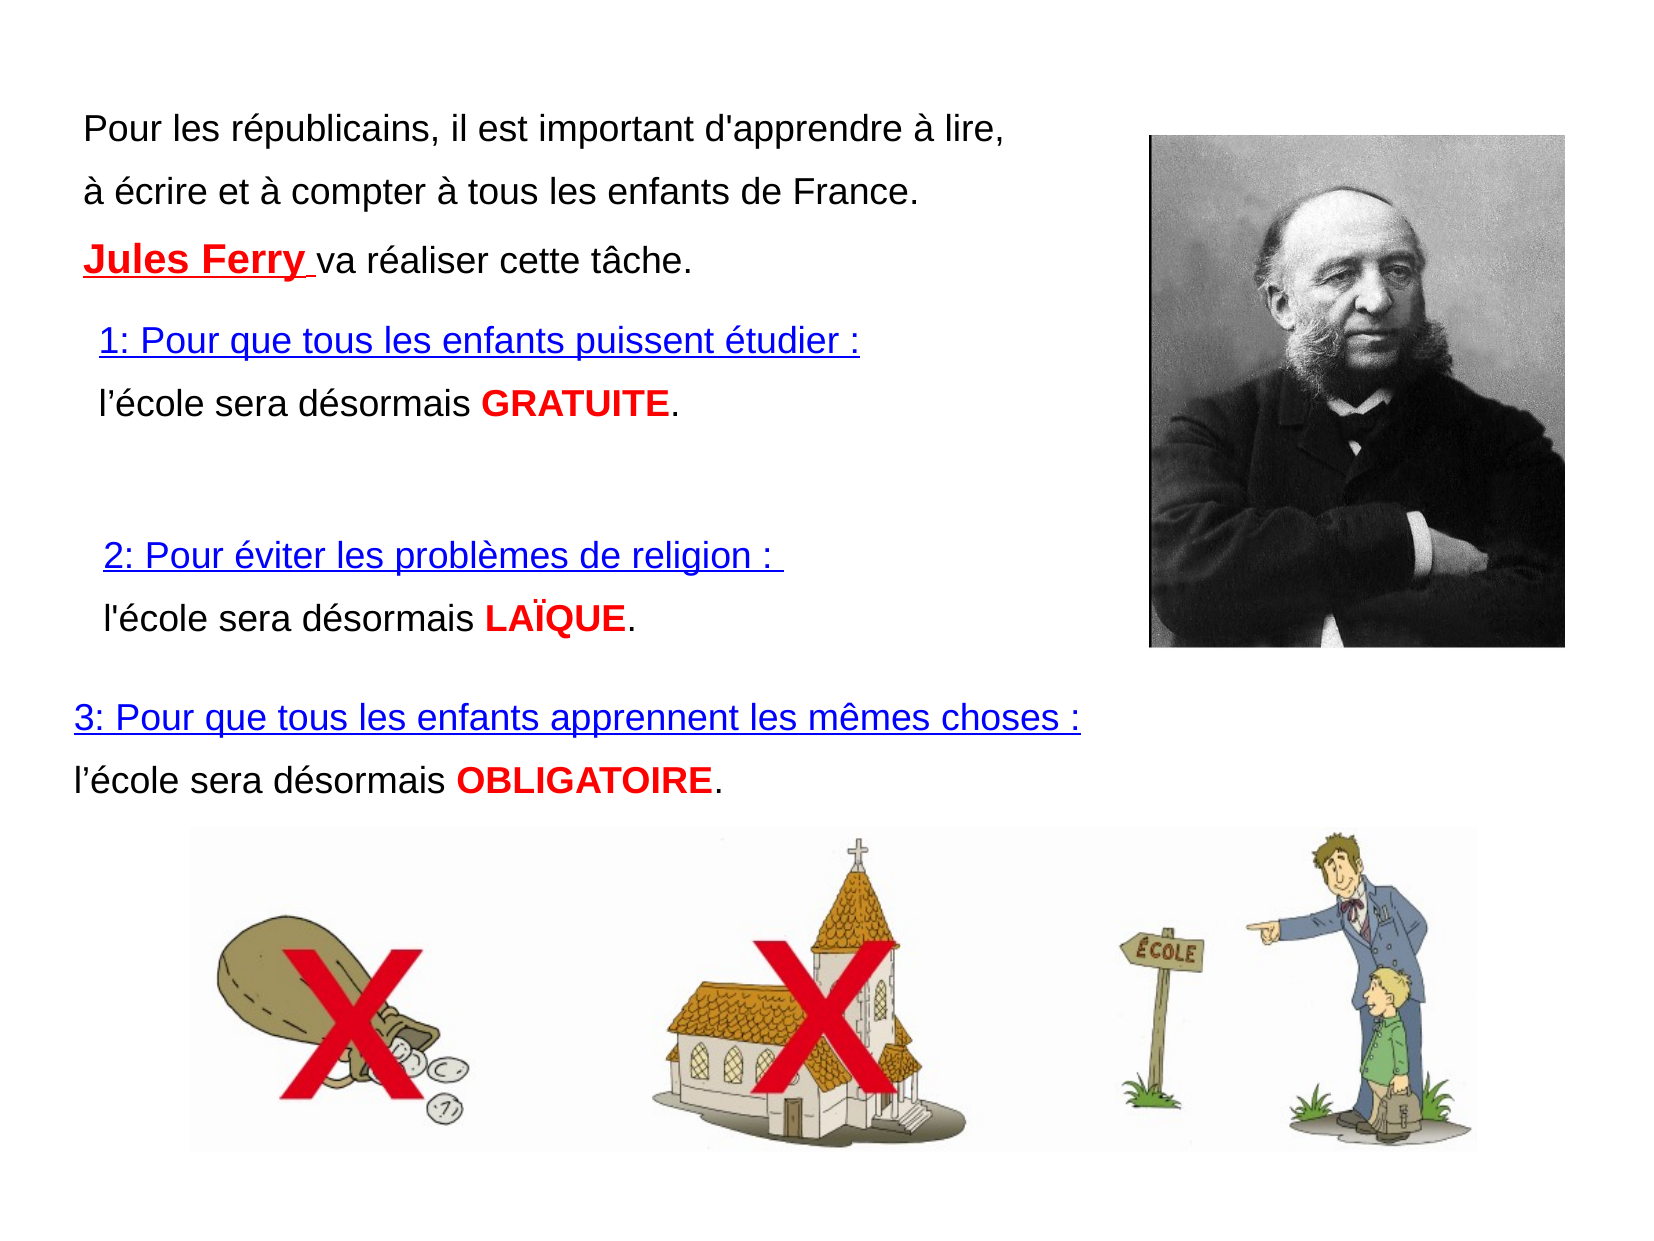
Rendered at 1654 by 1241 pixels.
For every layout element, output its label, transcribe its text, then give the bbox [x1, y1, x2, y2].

text_box 3: Pour que tous les enfants apprennent les mêmes choses : l’école sera désormais OBLIGATOIRE. [59, 626, 1096, 827]
text_box 1: Pour que tous les enfants puissent étudier : l’école sera désormais GRATUITE. [83, 291, 886, 414]
text_box 2: Pour éviter les problèmes de religion : l'école sera désormais LAÏQUE. [88, 442, 799, 628]
text_box Pour les républicains, il est important d'apprendre à lire, à écrire et à compter à tous les enfants de France. Jules Ferry va réaliser cette tâche. [68, 78, 1034, 626]
picture [190, 827, 1477, 1152]
picture [1149, 134, 1565, 650]
